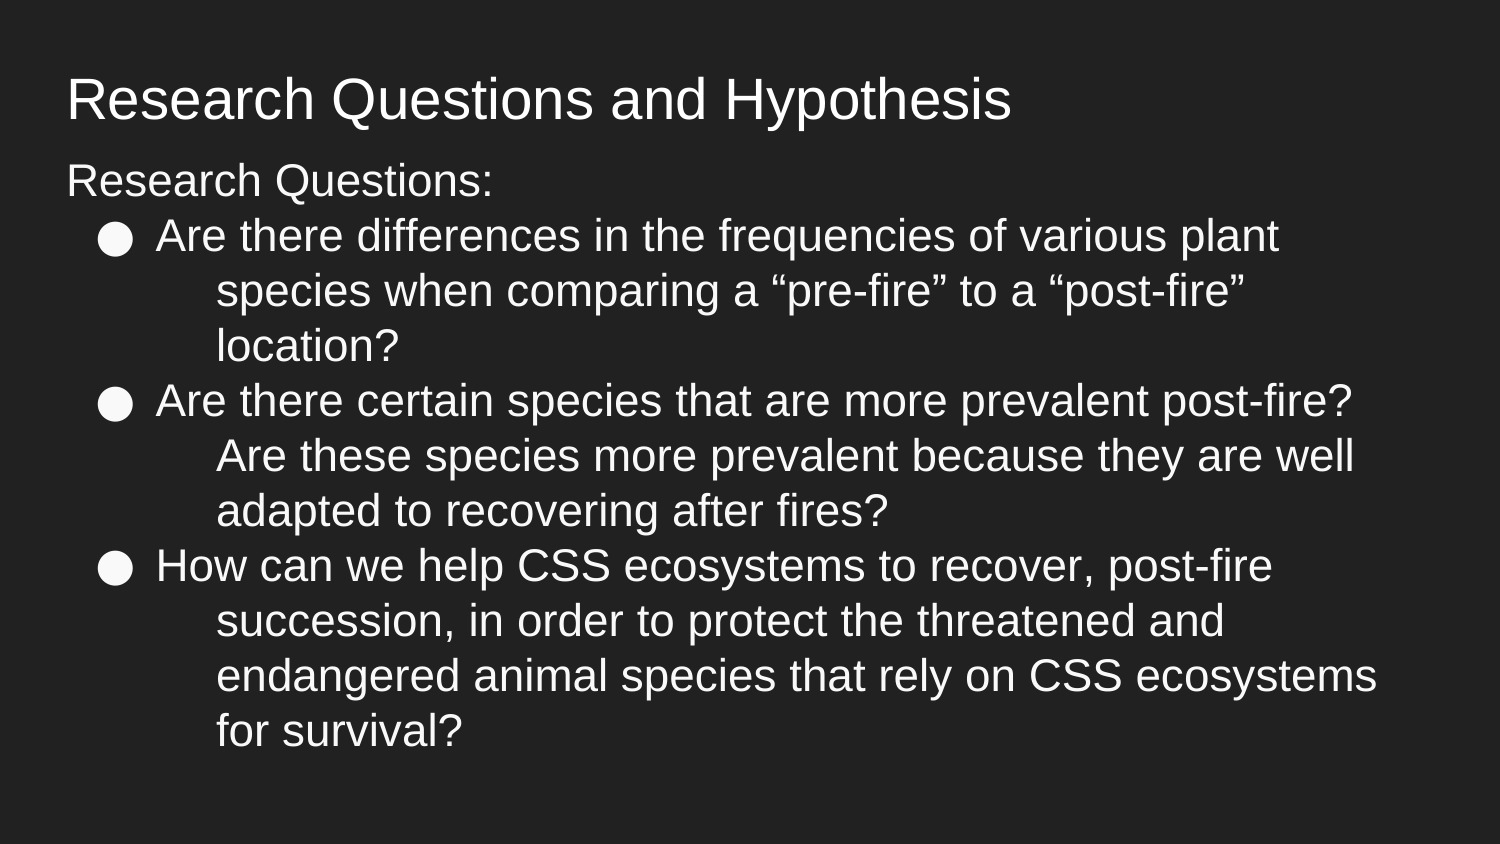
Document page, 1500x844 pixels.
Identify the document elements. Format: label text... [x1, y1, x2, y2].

list Research Questions: Are there differences in the frequencies of various plant species when comparing a “pre-fire” to a “post-fire” location? Are there certain species that are more prevalent post-fire? Are these species more prevalent because they are well adapted to recovering after fires? How can we help CSS ecosystems to recover, post-fire succession, in order to protect the threatened and endangered animal species that rely on CSS ecosystems for survival? [51, 136, 1449, 794]
title Research Questions and Hypothesis [51, 46, 1449, 136]
